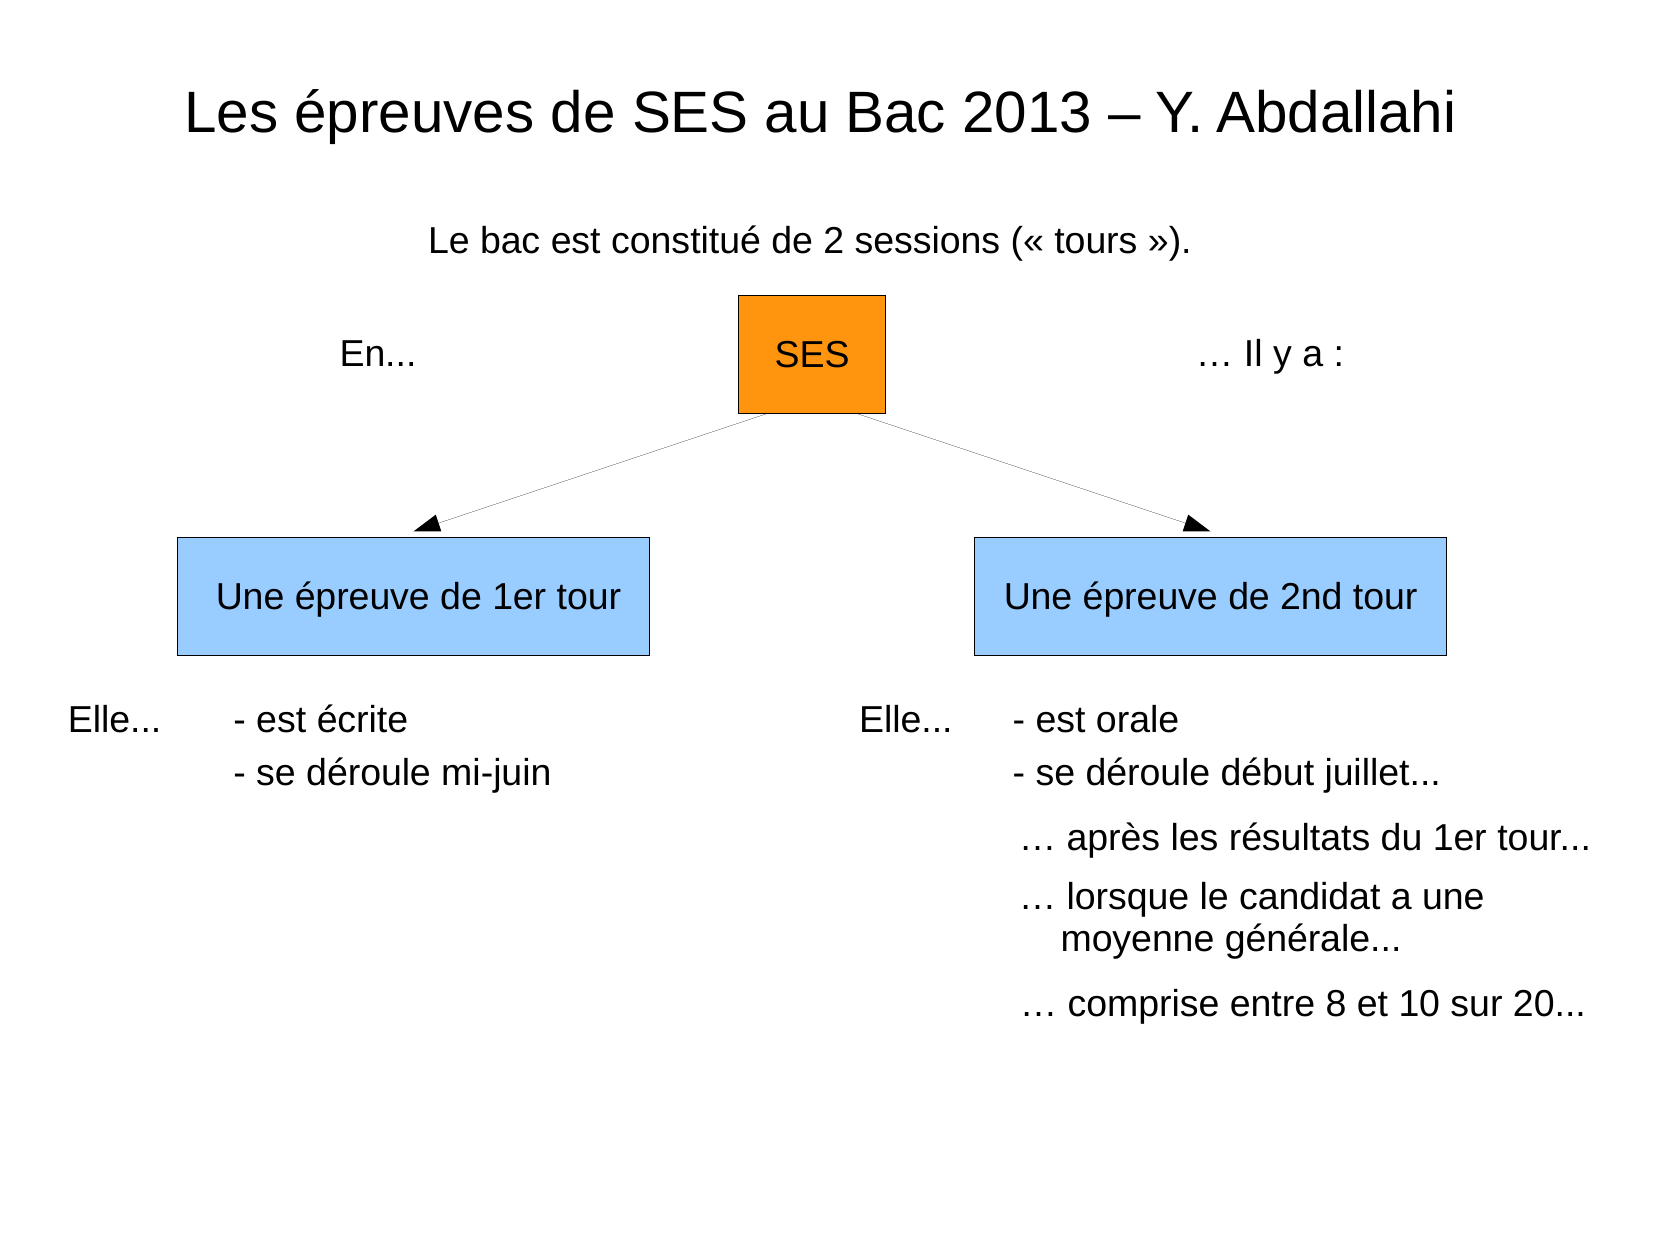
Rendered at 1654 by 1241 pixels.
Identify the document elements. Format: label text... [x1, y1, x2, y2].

text_box - est écrite [218, 690, 424, 744]
text_box … Il y a : [1181, 324, 1359, 382]
text_box SES [738, 295, 886, 414]
text_box … après les résultats du 1er tour... [1003, 809, 1630, 892]
text_box - est orale [998, 690, 1195, 744]
text_box Une épreuve de 2nd tour [974, 537, 1447, 656]
text_box - se déroule début juillet... [998, 744, 1458, 801]
text_box … comprise entre 8 et 10 sur 20... [1004, 975, 1613, 1032]
text_box Elle... [53, 690, 177, 774]
text_box En... [324, 324, 432, 382]
title Les épreuves de SES au Bac 2013 – Y. Abdallahi [76, 53, 1566, 172]
text_box … lorsque le candidat a une moyenne générale... [1003, 868, 1501, 967]
text_box Elle... [844, 690, 968, 748]
text_box Le bac est constitué de 2 sessions (« tours »). [413, 212, 1209, 270]
text_box - se déroule mi-juin [218, 744, 568, 801]
text_box Une épreuve de 1er tour [177, 537, 650, 656]
